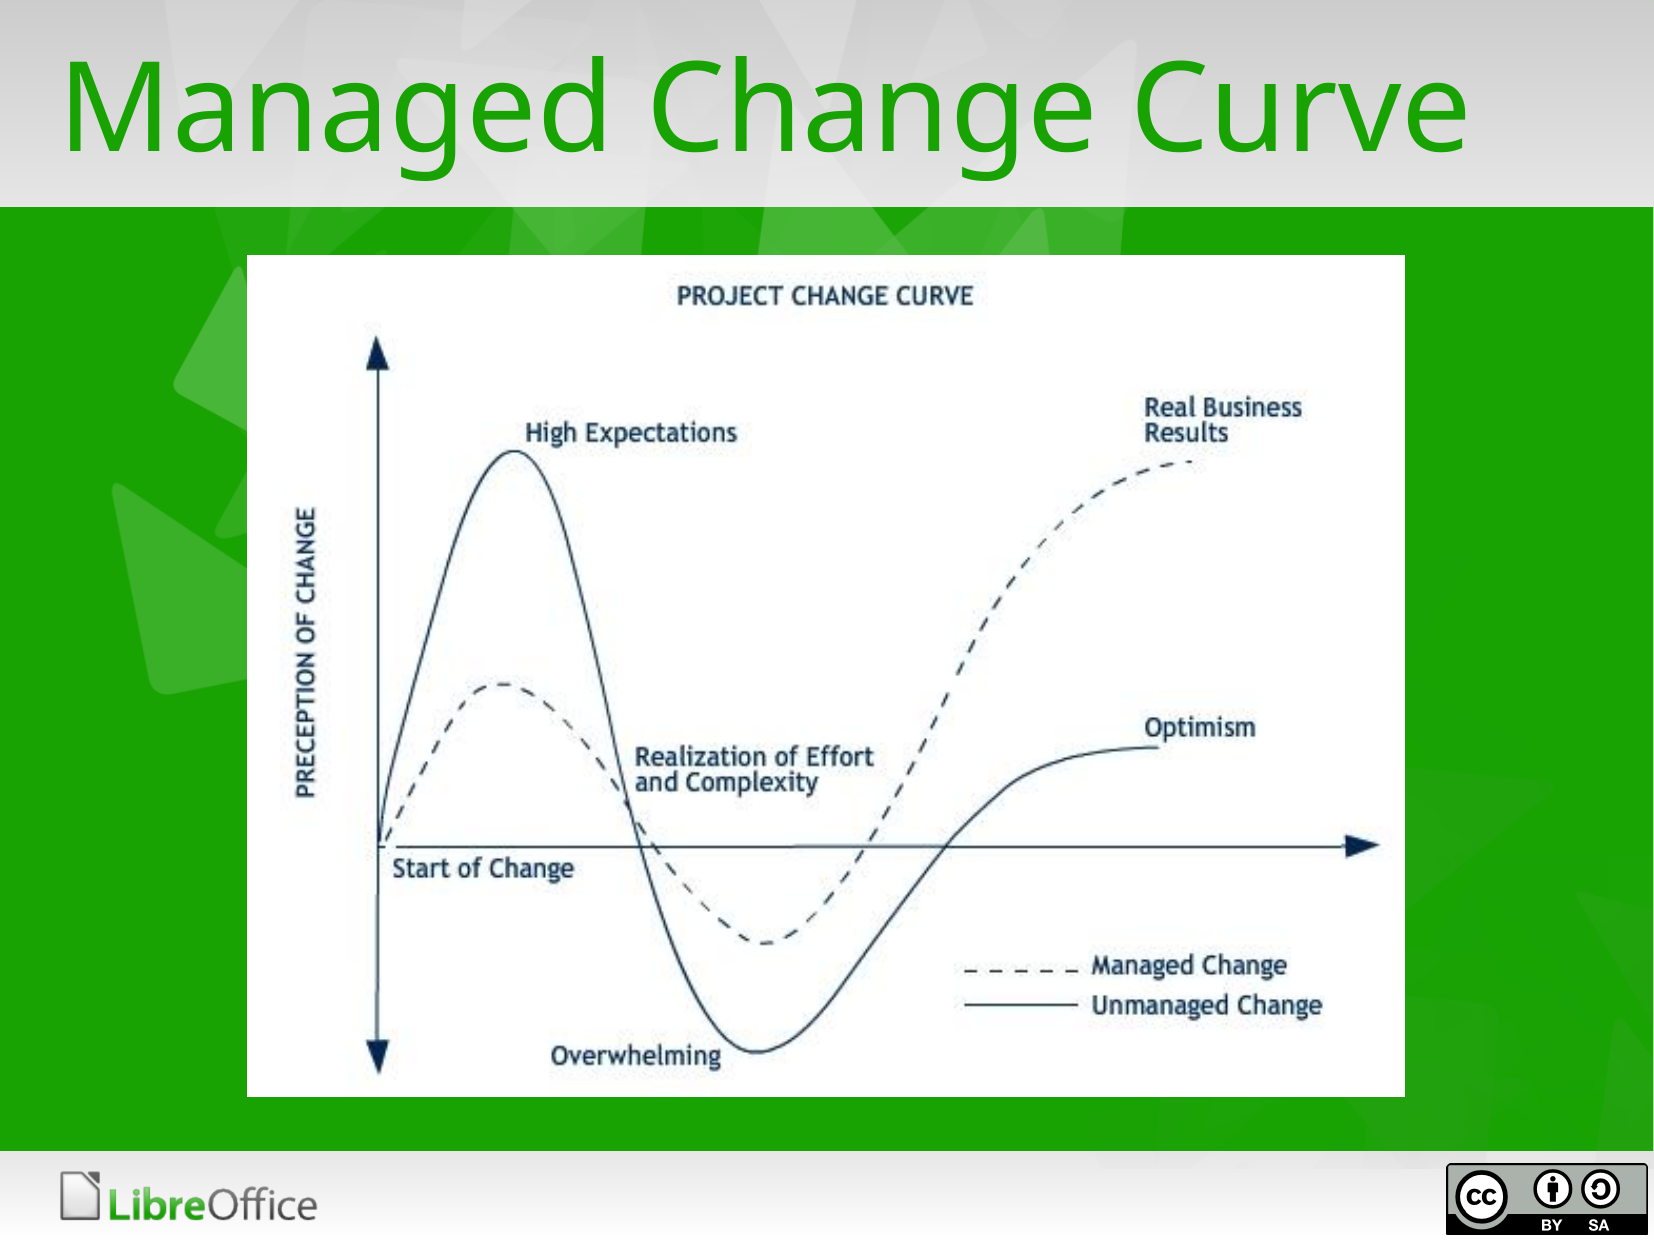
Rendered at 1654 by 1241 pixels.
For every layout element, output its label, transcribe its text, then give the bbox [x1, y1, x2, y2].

picture [0, 0, 1654, 1235]
picture [41, 1152, 337, 1240]
title Managed Change Curve [59, 29, 1595, 178]
